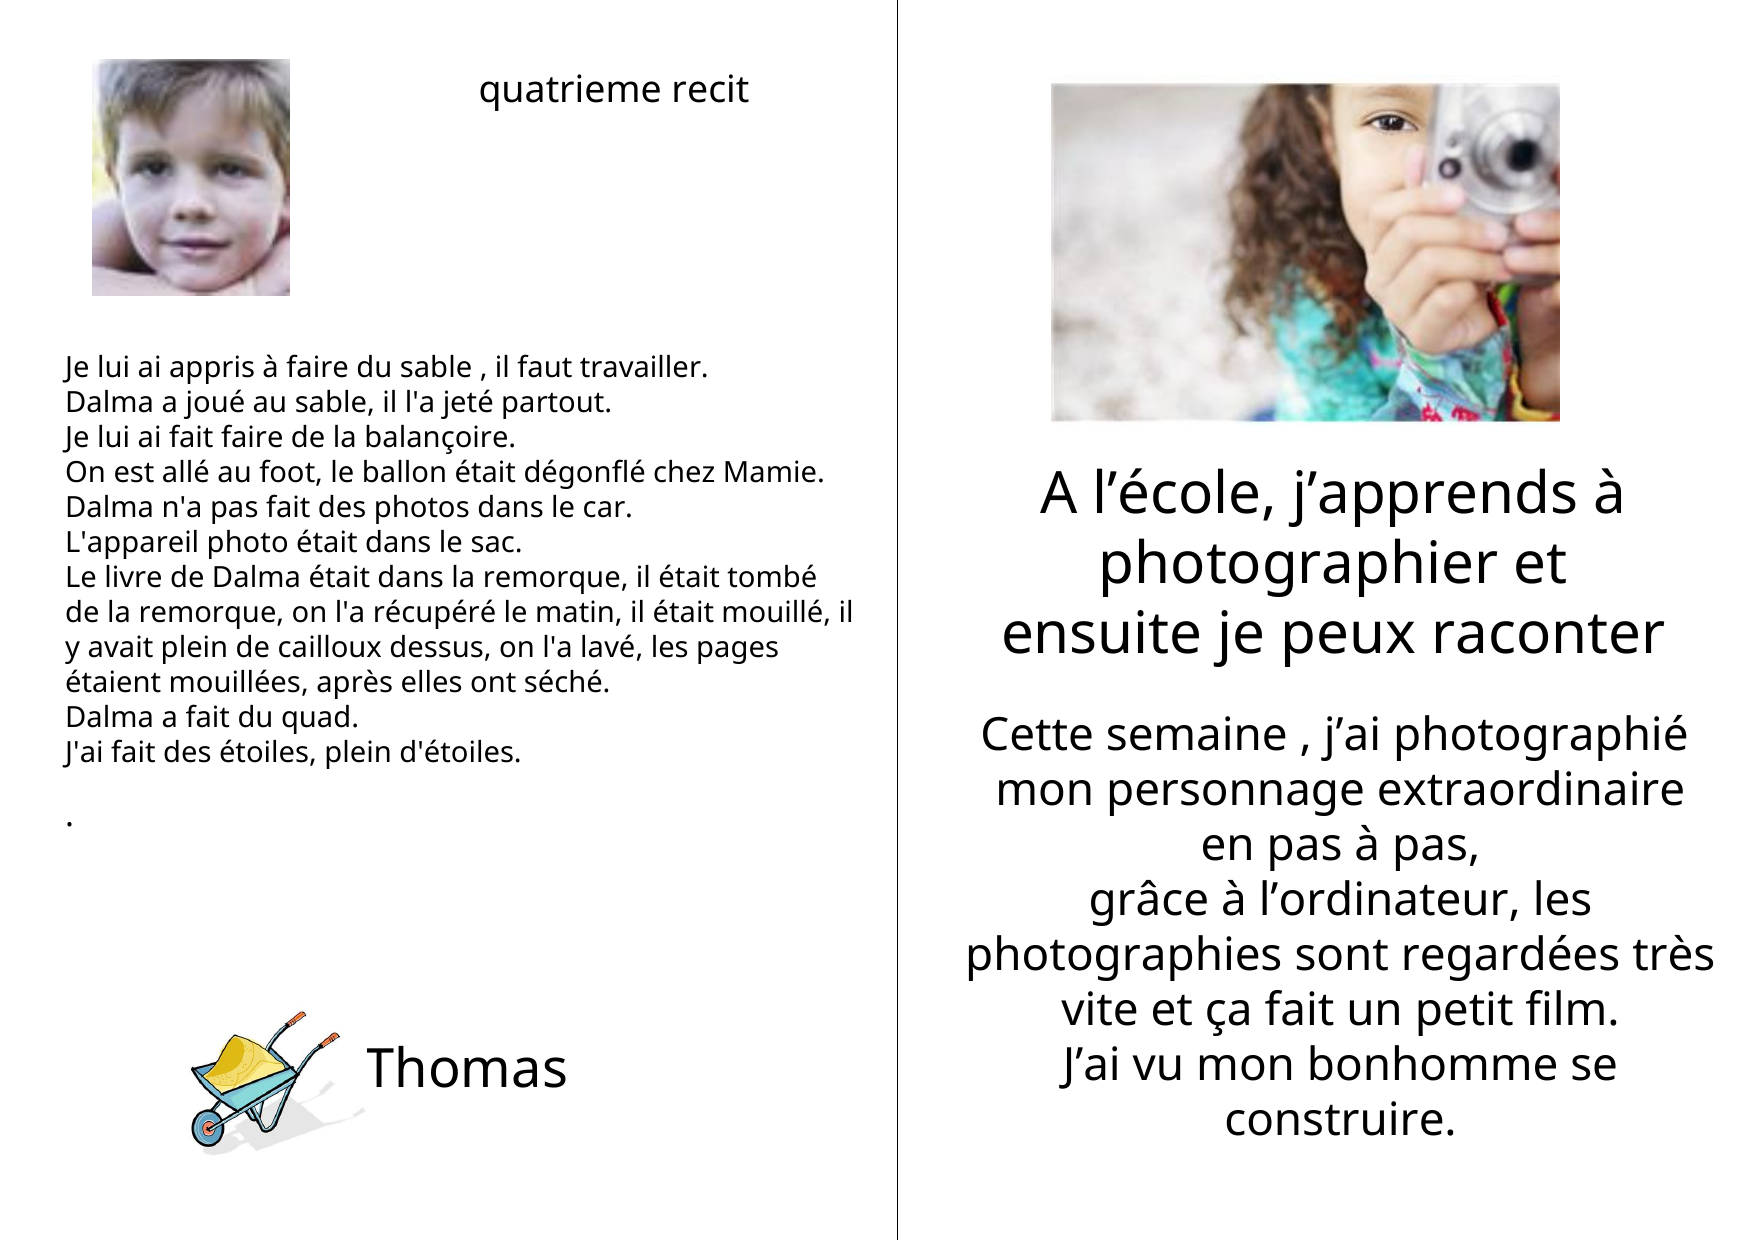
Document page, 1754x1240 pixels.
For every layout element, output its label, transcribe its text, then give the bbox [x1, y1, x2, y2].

text_box Je lui ai appris à faire du sable , il faut travailler. Dalma a joué au sable, il l'a jeté partout. Je lui ai fait faire de la balançoire. On est allé au foot, le ballon était dégonflé chez Mamie. Dalma n'a pas fait des photos dans le car. L'appareil photo était dans le sac. Le livre de Dalma était dans la remorque, il était tombé de la remorque, on l'a récupéré le matin, il était mouillé, il y avait plein de cailloux dessus, on l'a lavé, les pages étaient mouillées, après elles ont séché. Dalma a fait du quad. J'ai fait des étoiles, plein d'étoiles. . [59, 342, 863, 1052]
text_box A l’école, j’apprends à photographier et ensuite je peux raconter Cette semaine , j’ai photographié mon personnage extraordinaire en pas à pas, grâce à l’ordinateur, les photographies sont regardées très vite et ça fait un petit film. J’ai vu mon bonhomme se construire. [956, 448, 1725, 1182]
picture [92, 59, 290, 296]
text_box Thomas [367, 1027, 674, 1158]
text_box quatrieme recit [377, 59, 851, 148]
picture [189, 995, 367, 1173]
picture [1051, 0, 1560, 448]
